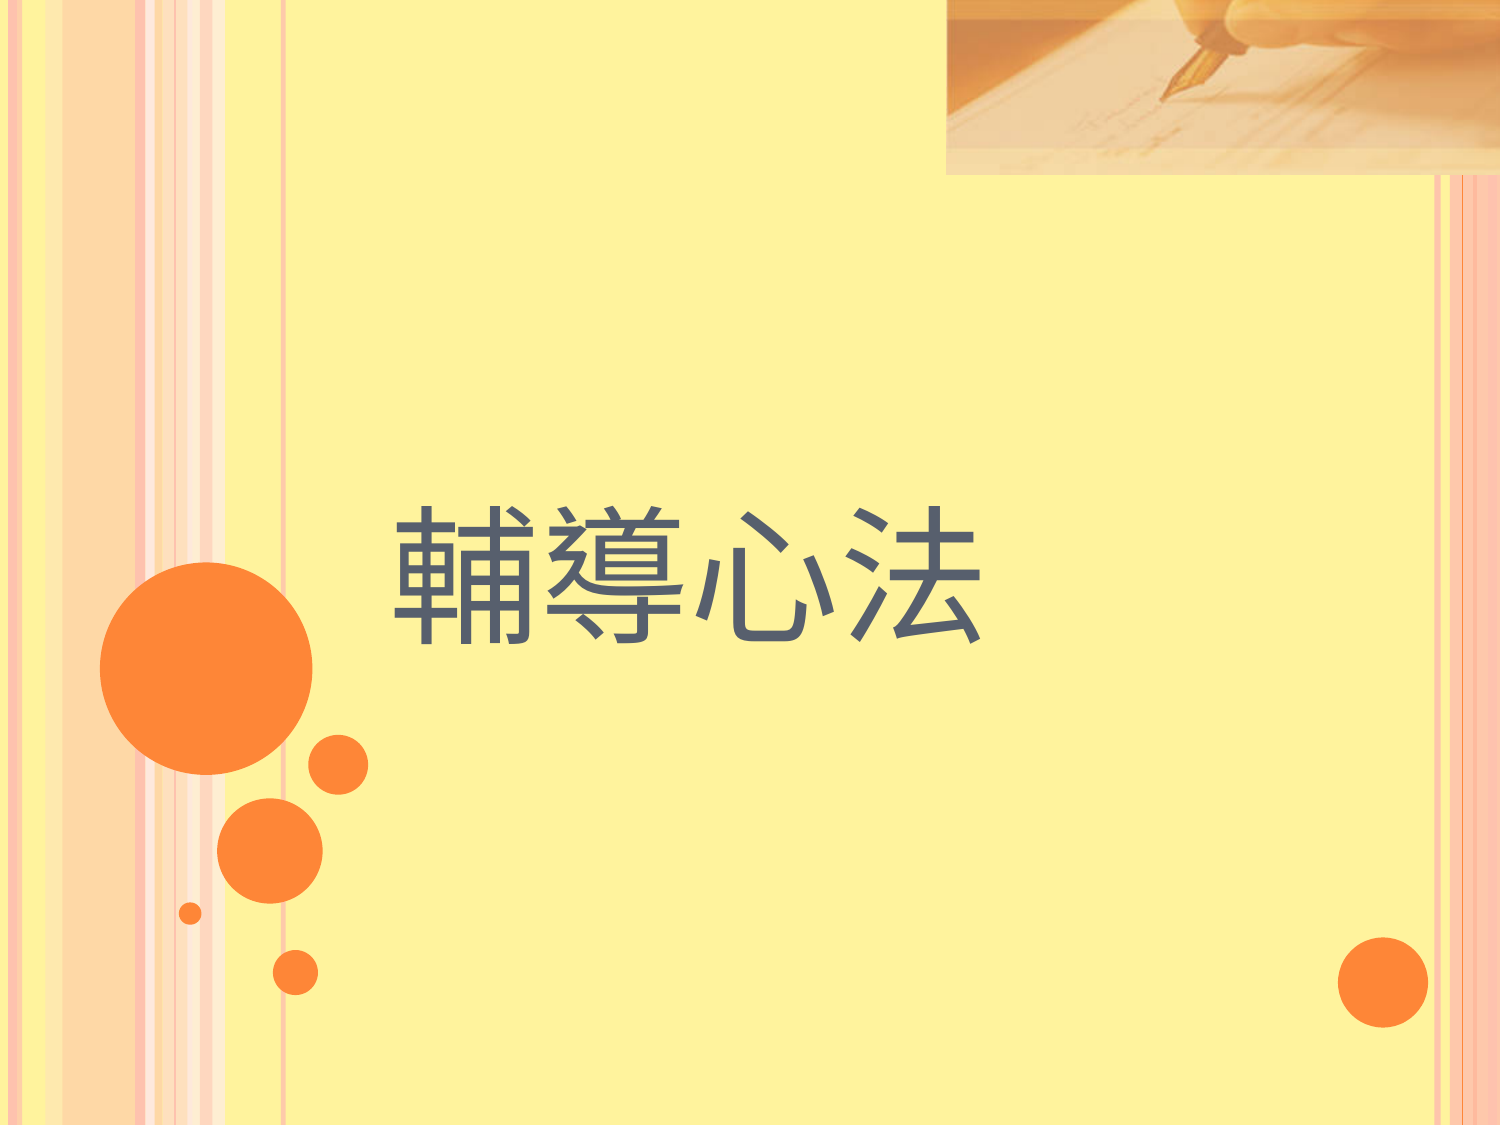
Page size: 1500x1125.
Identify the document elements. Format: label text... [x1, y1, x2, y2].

title 輔導心法 [375, 474, 1388, 812]
picture [946, 0, 1500, 175]
